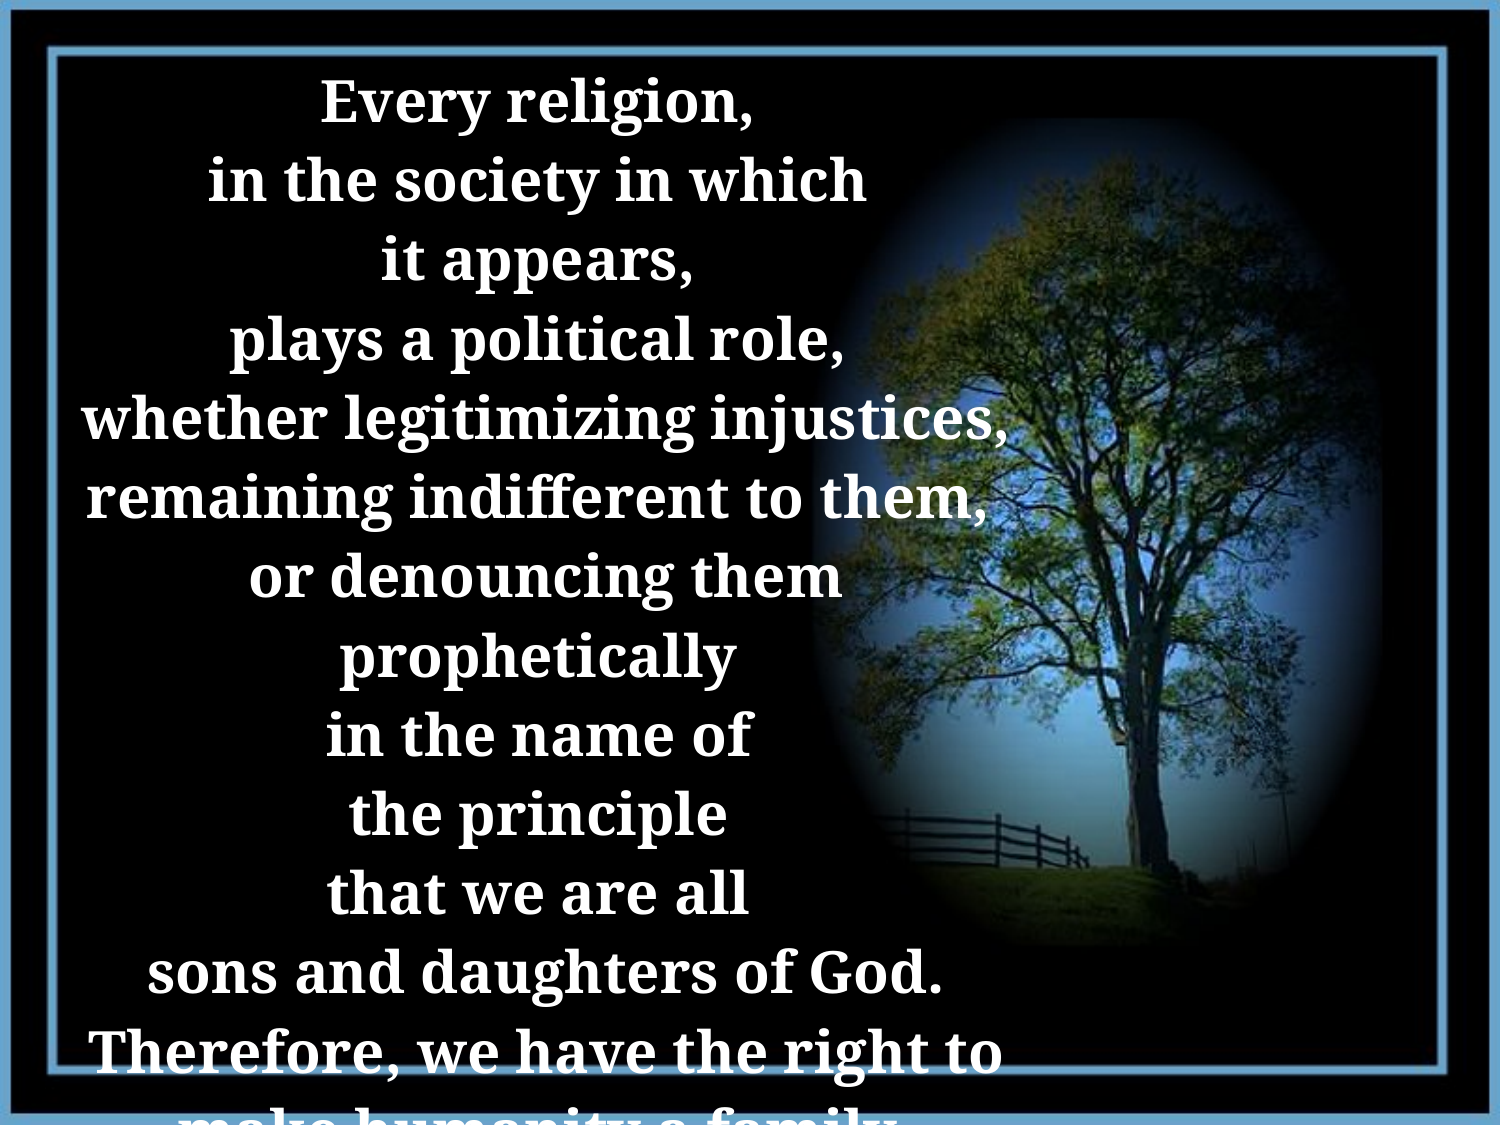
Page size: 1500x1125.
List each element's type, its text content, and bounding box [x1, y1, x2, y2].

text_box Every religion, in the society in which it appears, plays a political role, whether legitimizing injustices, remaining indifferent to them, or denouncing them prophetically in the name of the principle that we are all sons and daughters of God. Therefore, we have the right to make humanity a family. [29, 52, 1063, 1125]
picture [0, 0, 1500, 1125]
